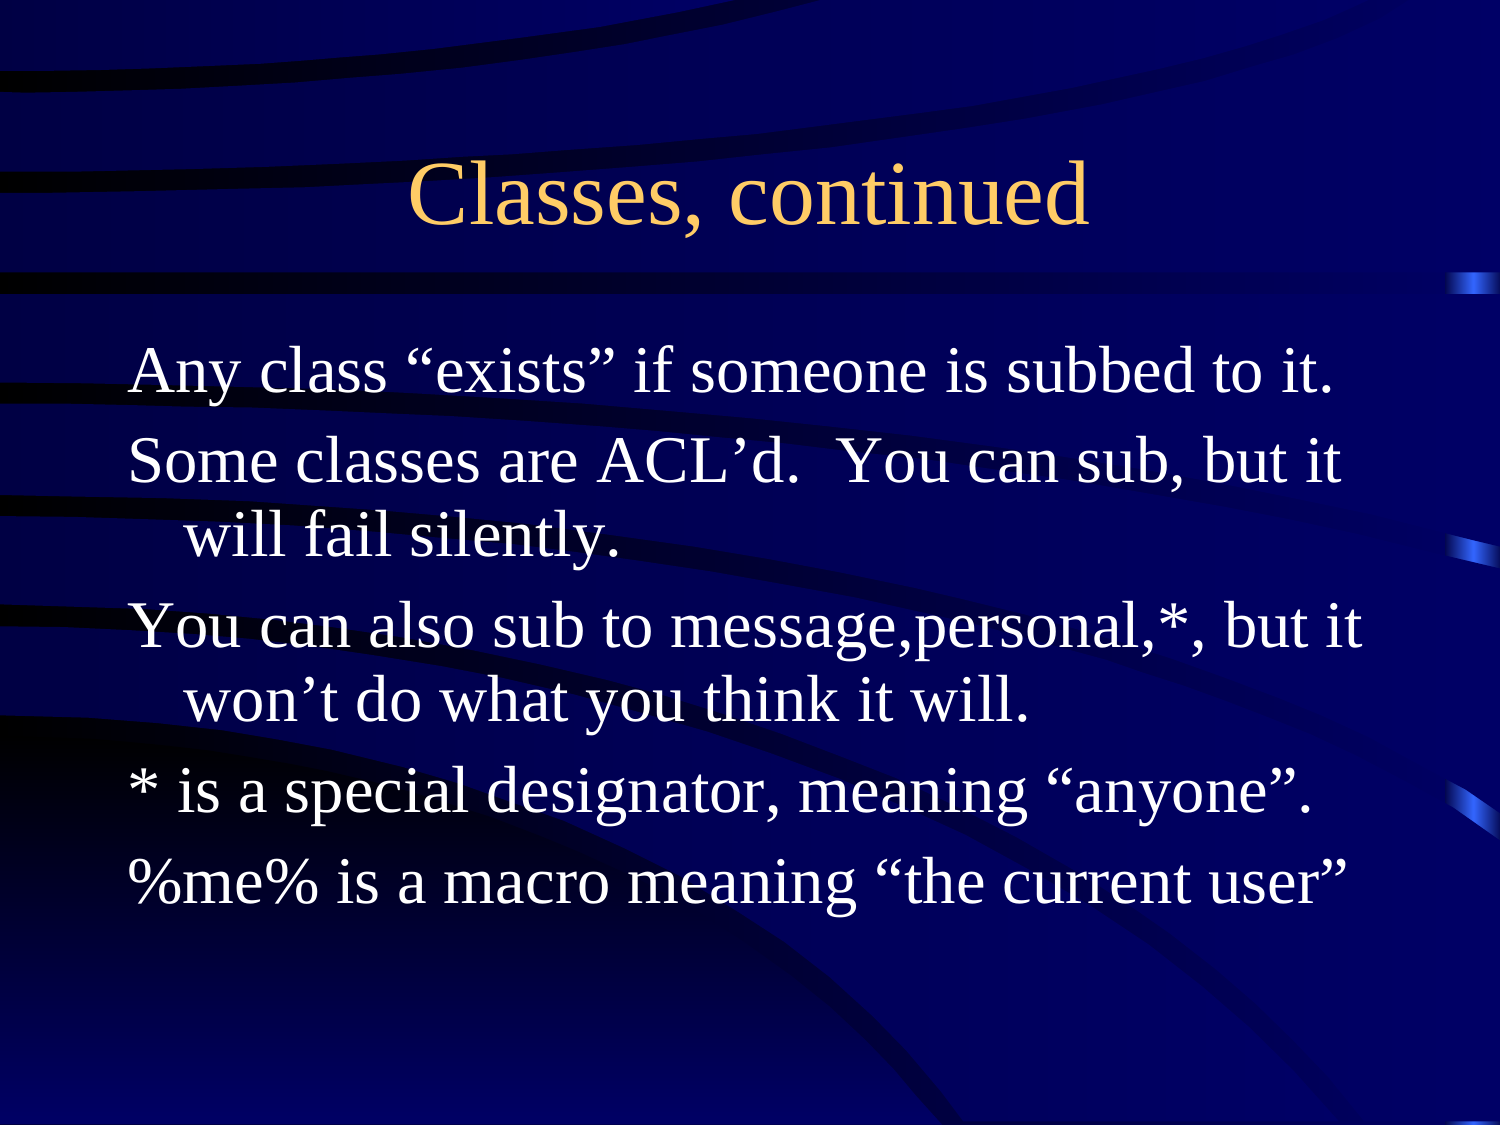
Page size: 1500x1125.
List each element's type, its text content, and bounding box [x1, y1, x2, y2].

list Any class “exists” if someone is subbed to it. Some classes are ACL’d. You can sub, but it will fail silently. You can also sub to message,personal,*, but it won’t do what you think it will. * is a special designator, meaning “anyone”. %me% is a macro meaning “the current user” [112, 324, 1388, 1125]
title Classes, continued [112, 99, 1388, 288]
